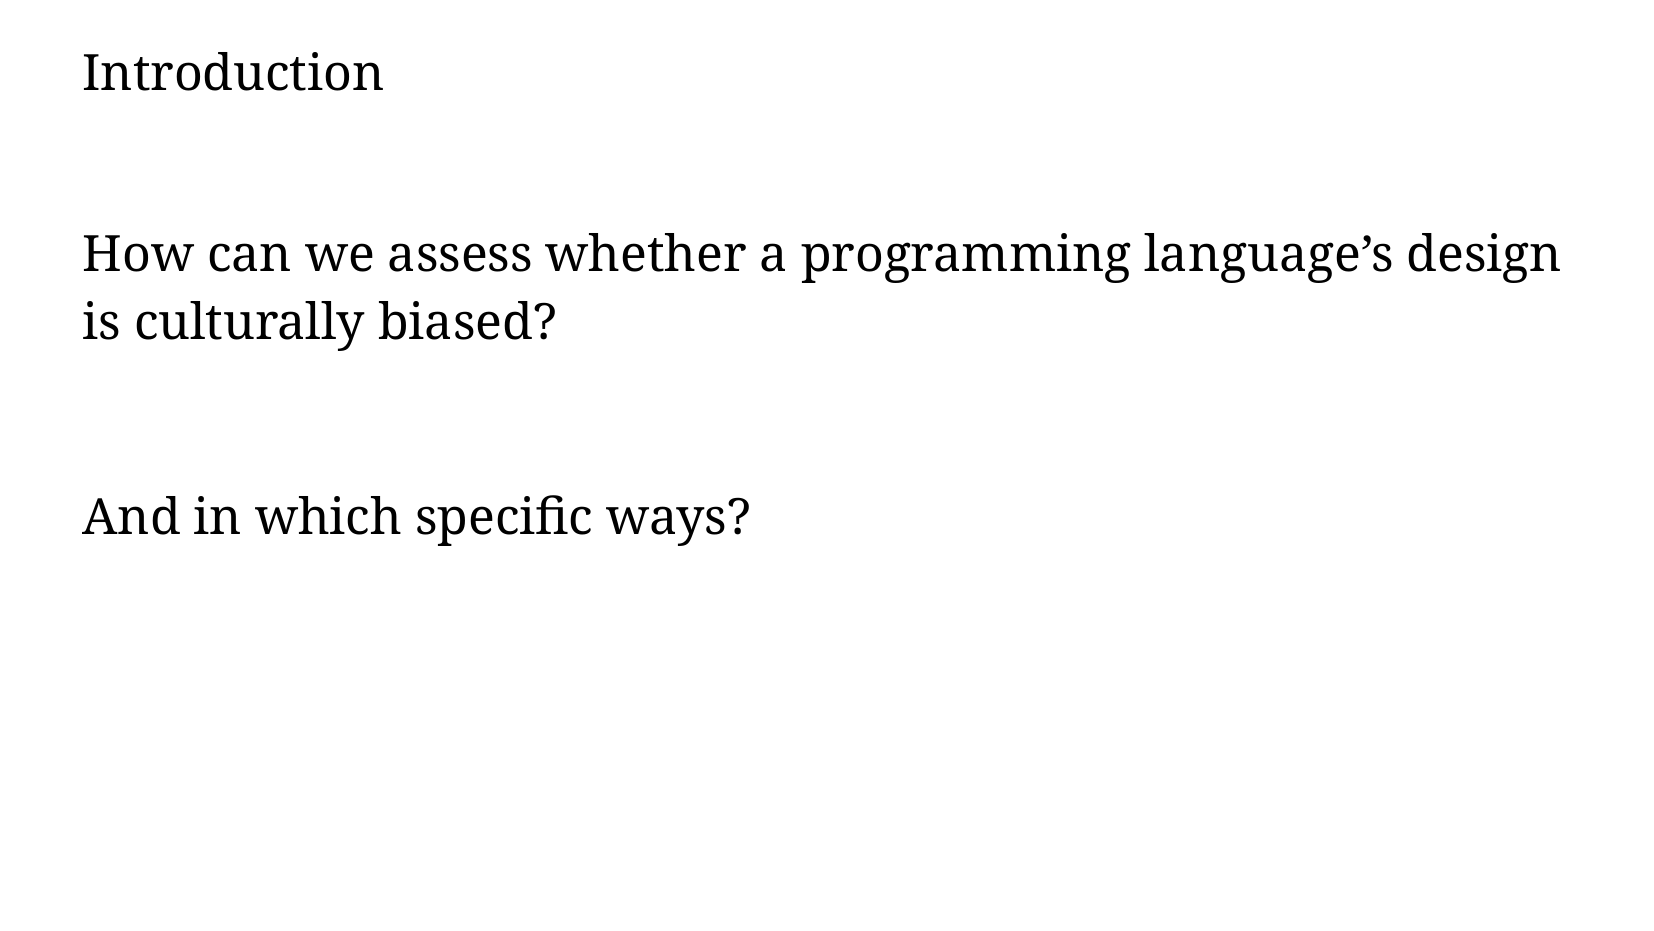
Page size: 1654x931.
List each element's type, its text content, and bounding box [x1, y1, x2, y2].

title Introduction [82, 37, 1571, 193]
list How can we assess whether a programming language’s design is culturally biased? And in which specific ways? [82, 217, 1571, 713]
